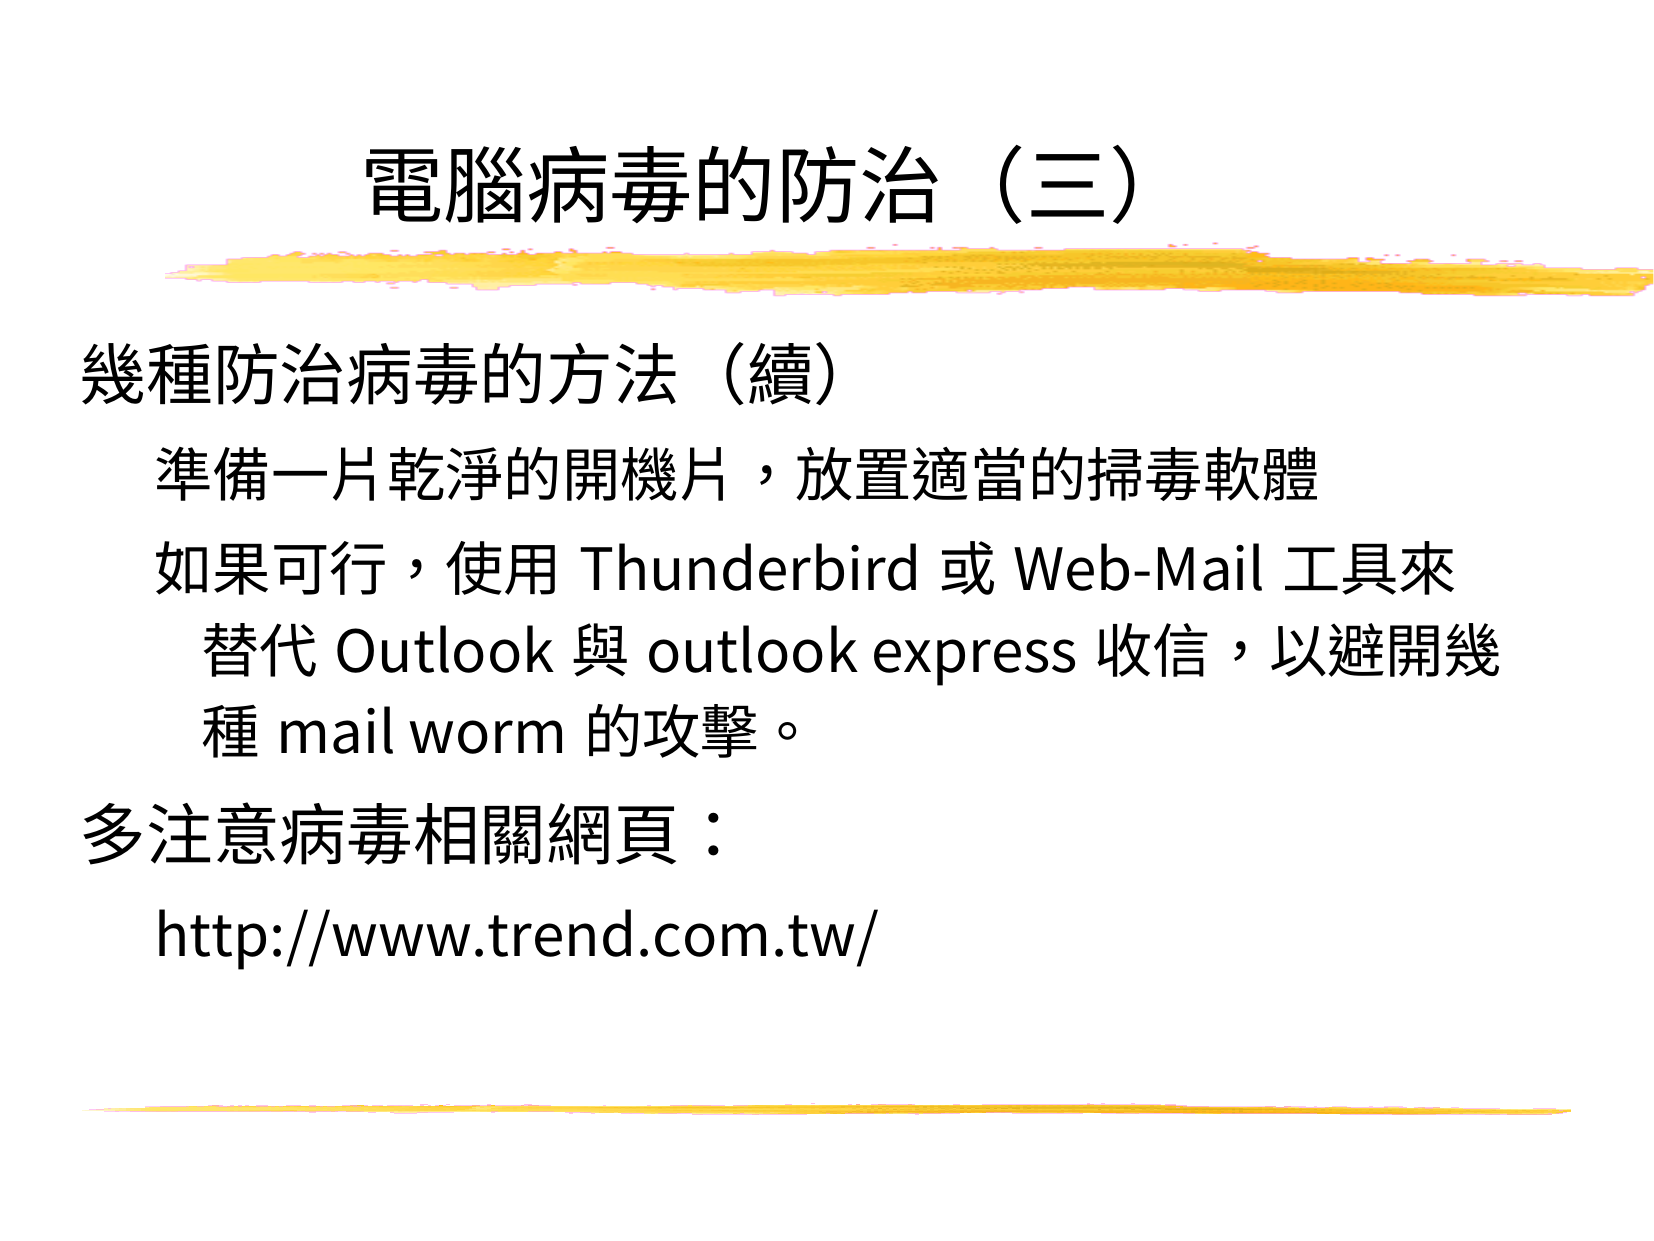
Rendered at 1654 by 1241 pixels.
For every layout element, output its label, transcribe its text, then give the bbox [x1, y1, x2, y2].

list 幾種防治病毒的方法（續） 準備一片乾淨的開機片，放置適當的掃毒軟體 如果可行，使用Thunderbird或Web-Mail工具來替代Outlook與outlook express收信，以避開幾種mail worm的攻擊。 多注意病毒相關網頁： http://www.trend.com.tw/ [64, 316, 1530, 1149]
picture [1530, 1102, 1571, 1117]
title 電腦病毒的防治（三） [73, 41, 1479, 249]
picture [165, 237, 1654, 308]
